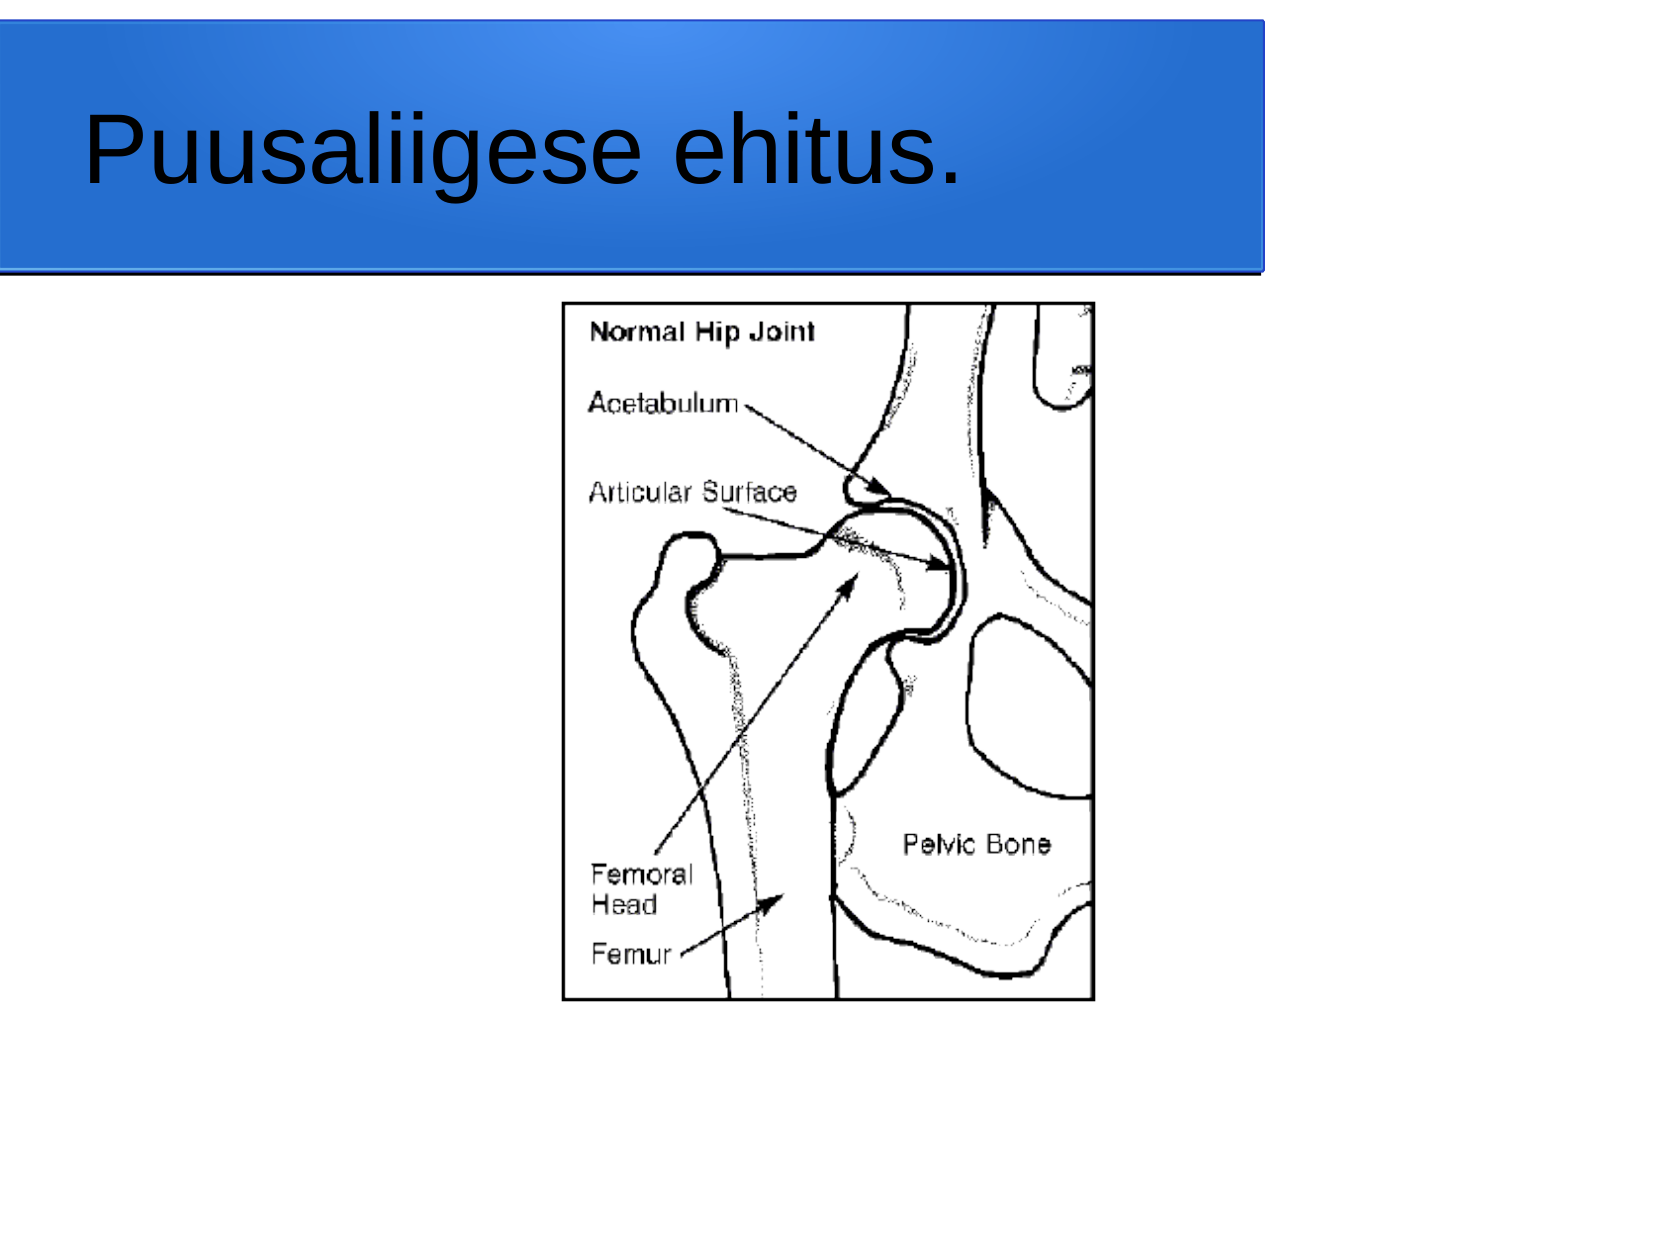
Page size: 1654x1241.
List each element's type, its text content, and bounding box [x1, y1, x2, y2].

title Puusaliigese ehitus. [82, 47, 1235, 252]
picture [550, 290, 1104, 1010]
